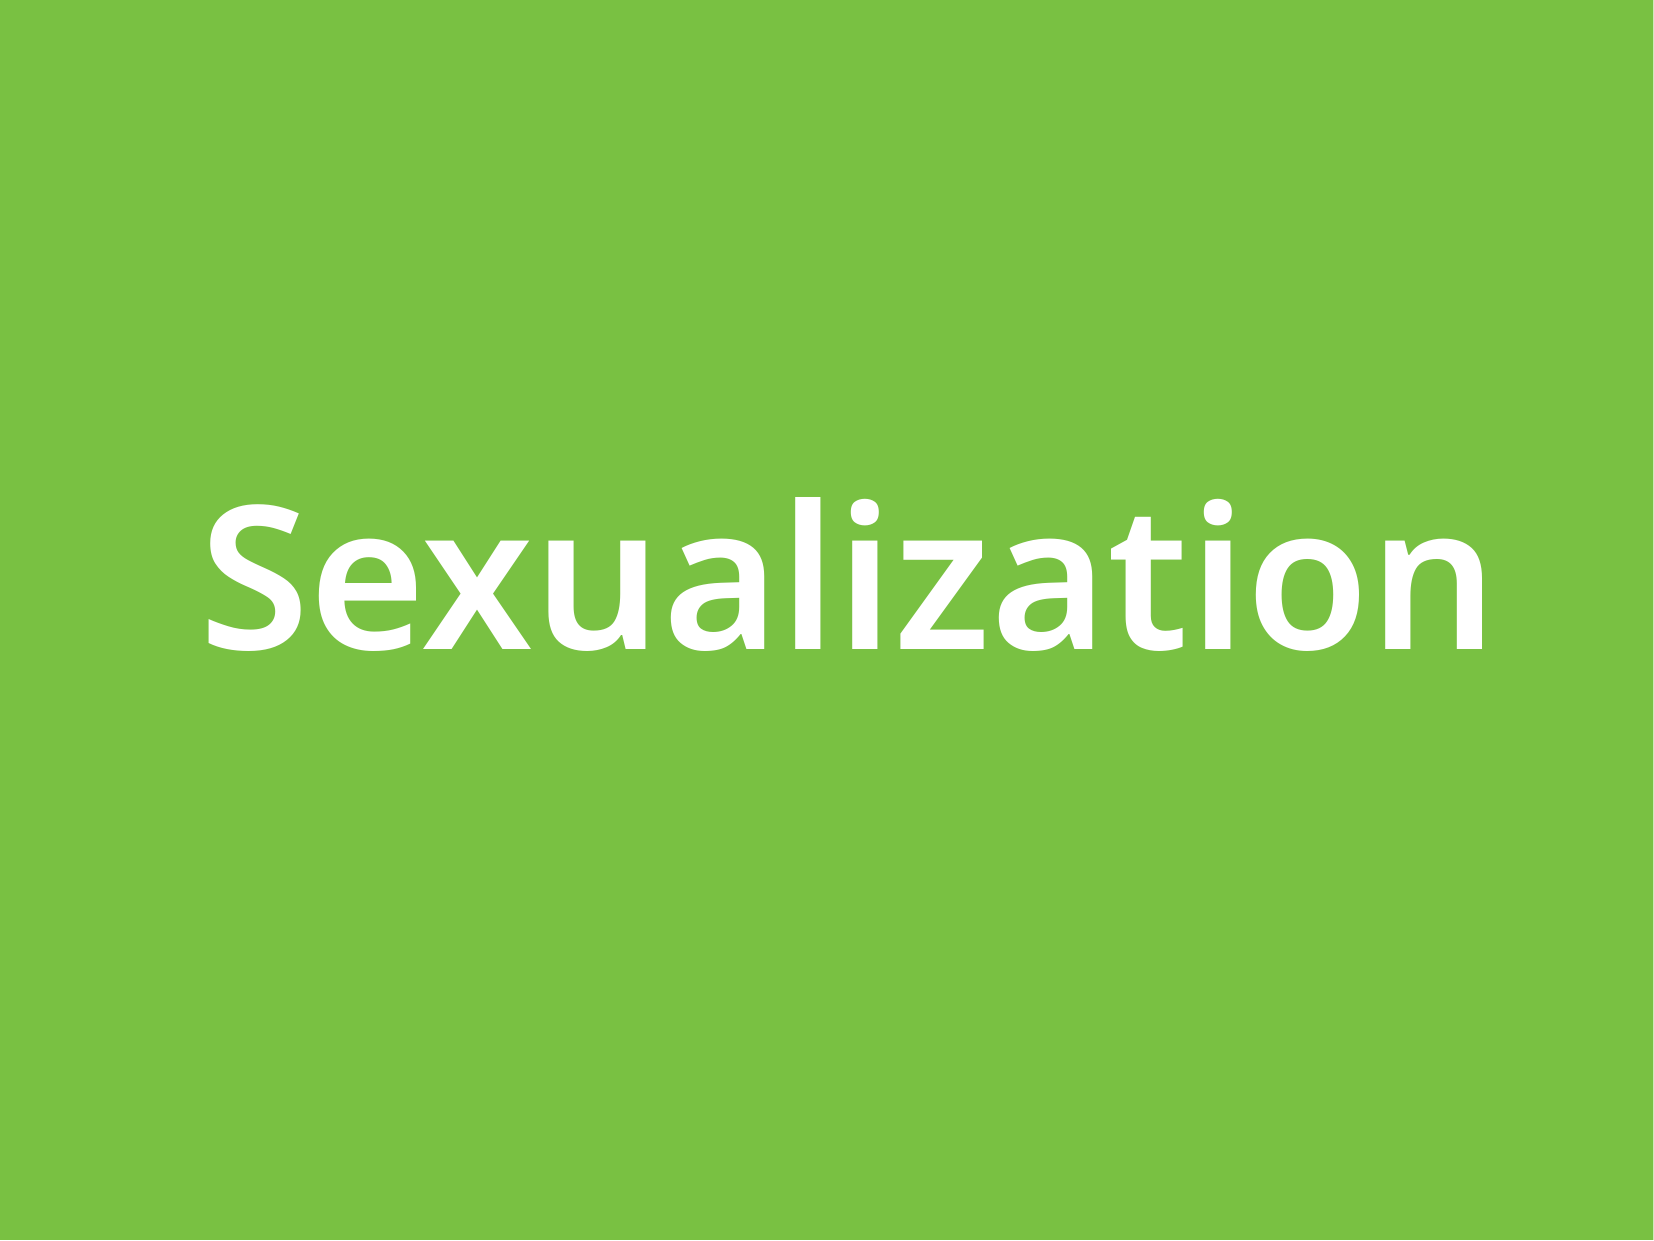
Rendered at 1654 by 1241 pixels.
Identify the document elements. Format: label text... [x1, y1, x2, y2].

title Sexualization [105, 434, 1594, 709]
